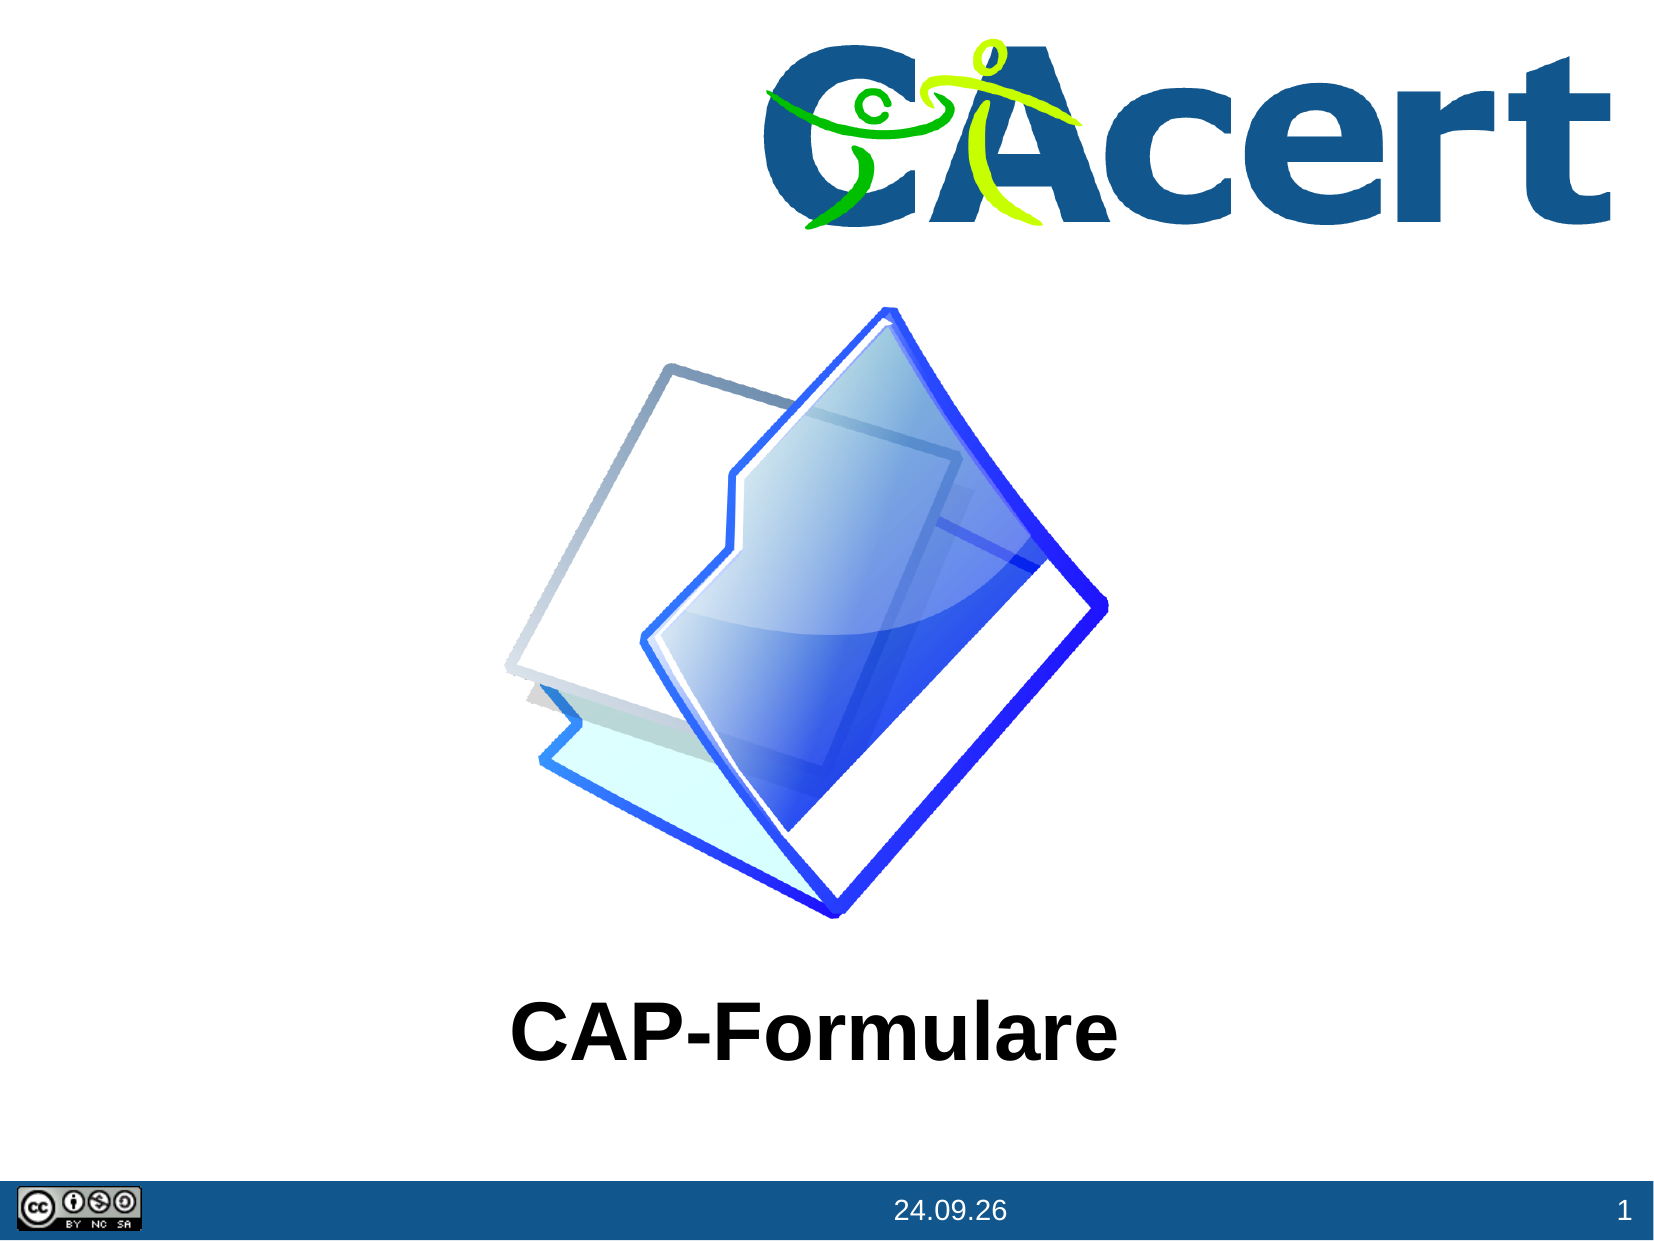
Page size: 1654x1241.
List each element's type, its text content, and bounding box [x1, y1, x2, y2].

picture [761, 35, 1613, 231]
title CAP-Formulare [70, 941, 1560, 1123]
picture [17, 1186, 142, 1231]
picture [496, 301, 1117, 922]
